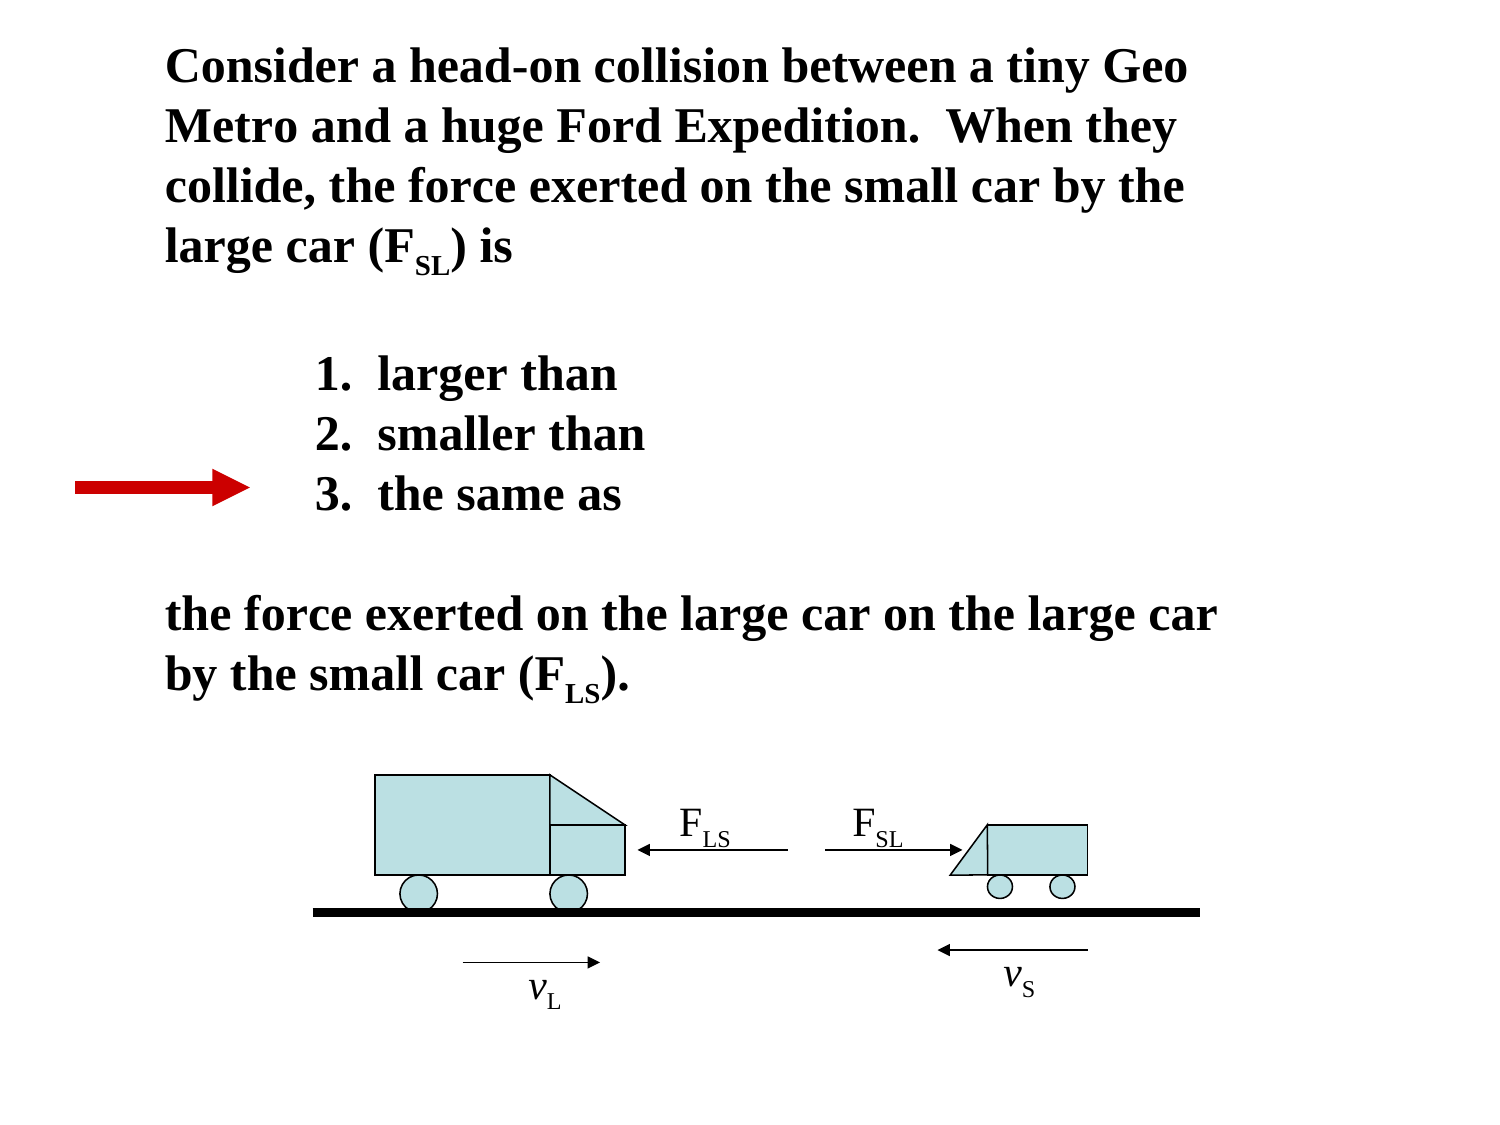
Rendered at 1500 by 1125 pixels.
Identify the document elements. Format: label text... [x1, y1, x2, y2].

text_box vS [988, 937, 1051, 1010]
text_box [950, 824, 1088, 899]
text_box FLS [664, 787, 746, 860]
text_box [374, 774, 626, 908]
text_box Consider a head-on collision between a tiny Geo Metro and a huge Ford Expedition. When they collide, the force exerted on the small car by the large car (FSL) is 1. larger than 2. smaller than 3. the same as the force exerted on the large car on the large car by the small car (FLS). [149, 24, 1247, 717]
text_box FSL [837, 787, 951, 860]
text_box vL [513, 950, 577, 1023]
